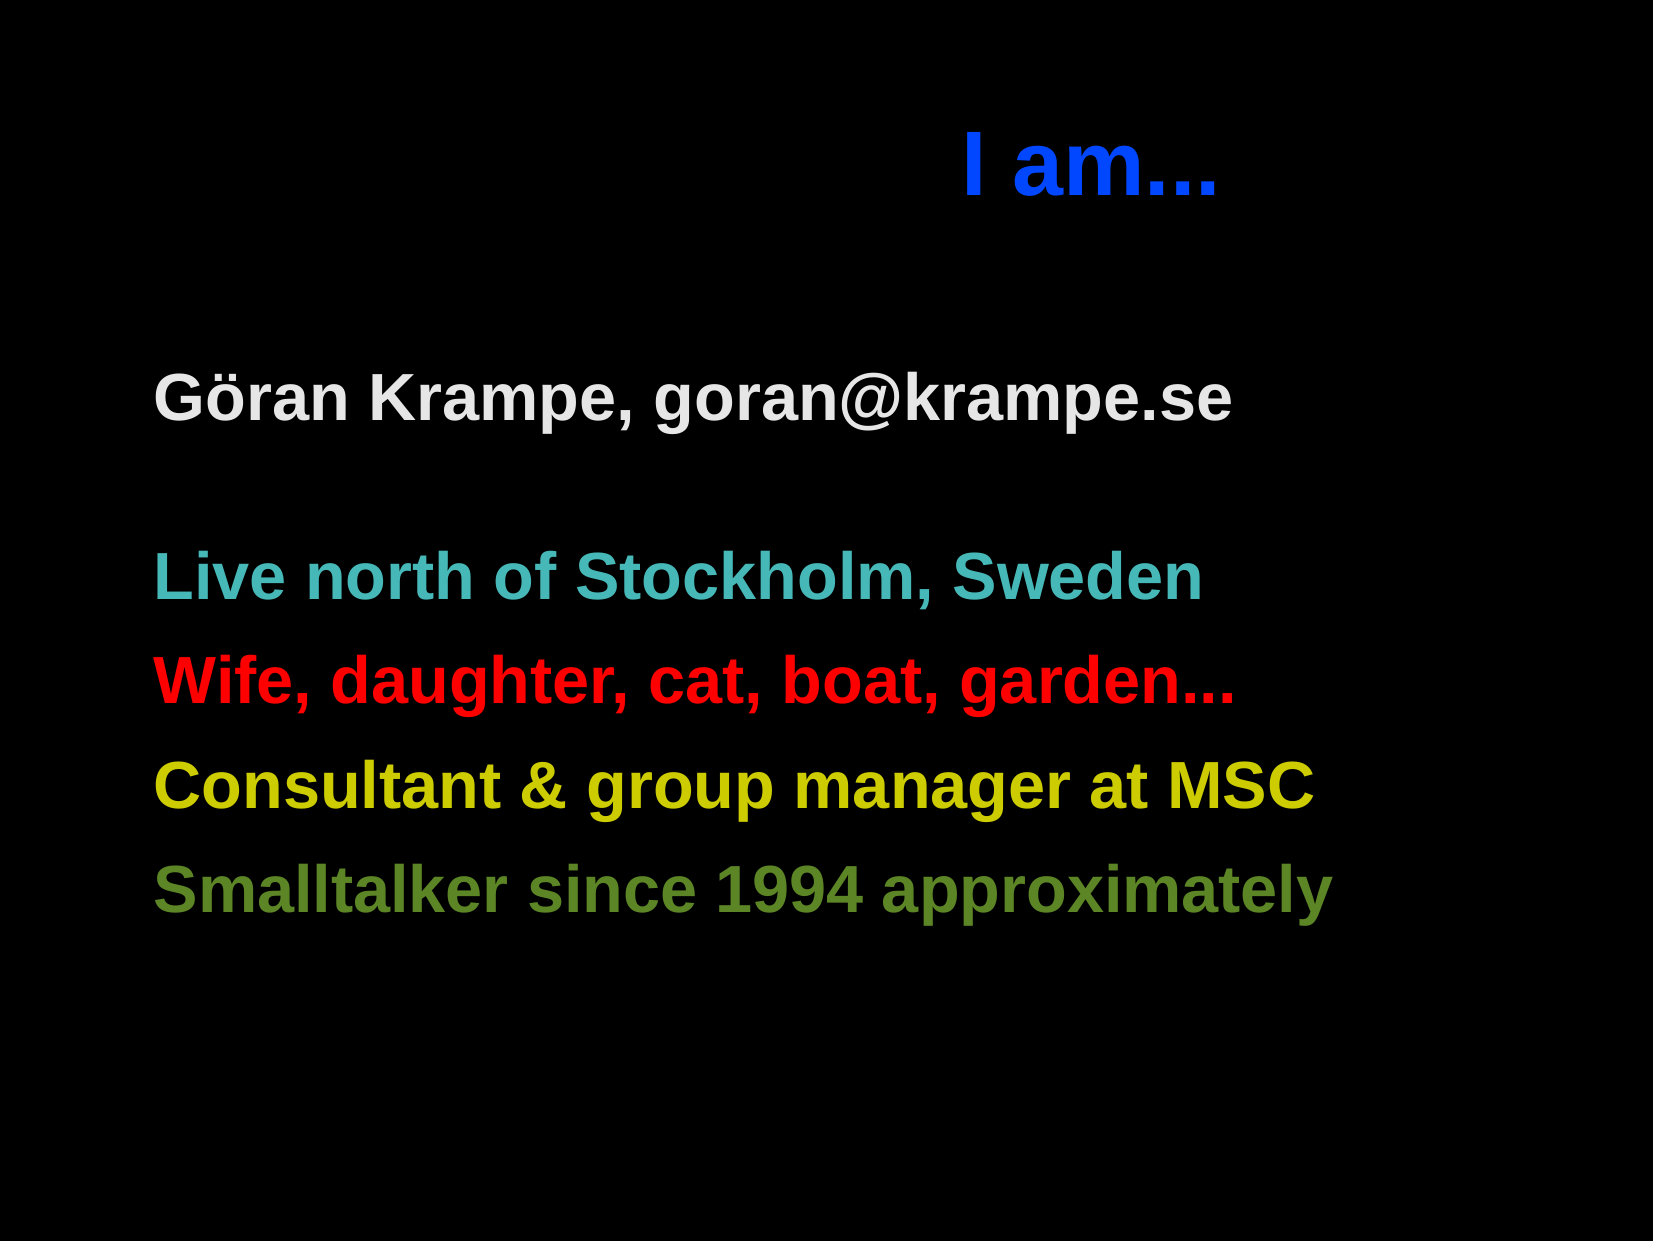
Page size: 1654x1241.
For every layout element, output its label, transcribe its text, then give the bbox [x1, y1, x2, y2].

title I am... [607, 49, 1576, 278]
list Göran Krampe, goran@krampe.se Live north of Stockholm, Sweden Wife, daughter, cat, boat, garden... Consultant & group manager at MSC Smalltalker since 1994 approximately [82, 360, 1571, 1109]
